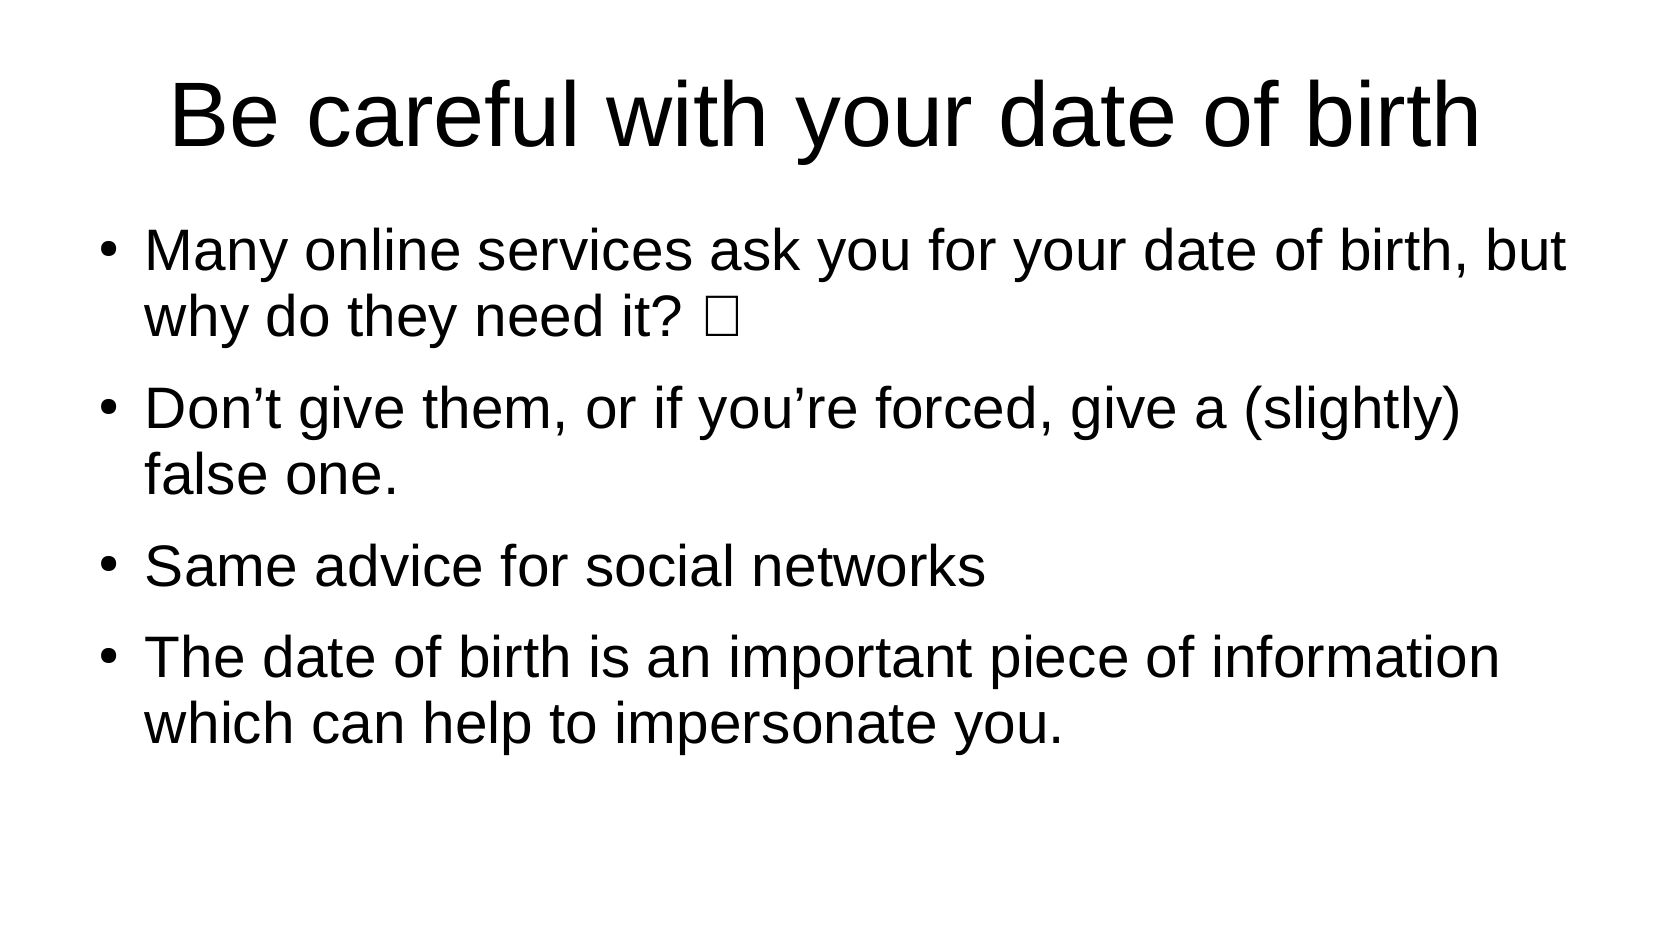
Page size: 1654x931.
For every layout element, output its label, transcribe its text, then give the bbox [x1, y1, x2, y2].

list Many online services ask you for your date of birth, but why do they need it? 🤨 Don’t give them, or if you’re forced, give a (slightly) false one. Same advice for social networks The date of birth is an important piece of information which can help to impersonate you. [82, 217, 1571, 758]
title Be careful with your date of birth [82, 37, 1571, 193]
